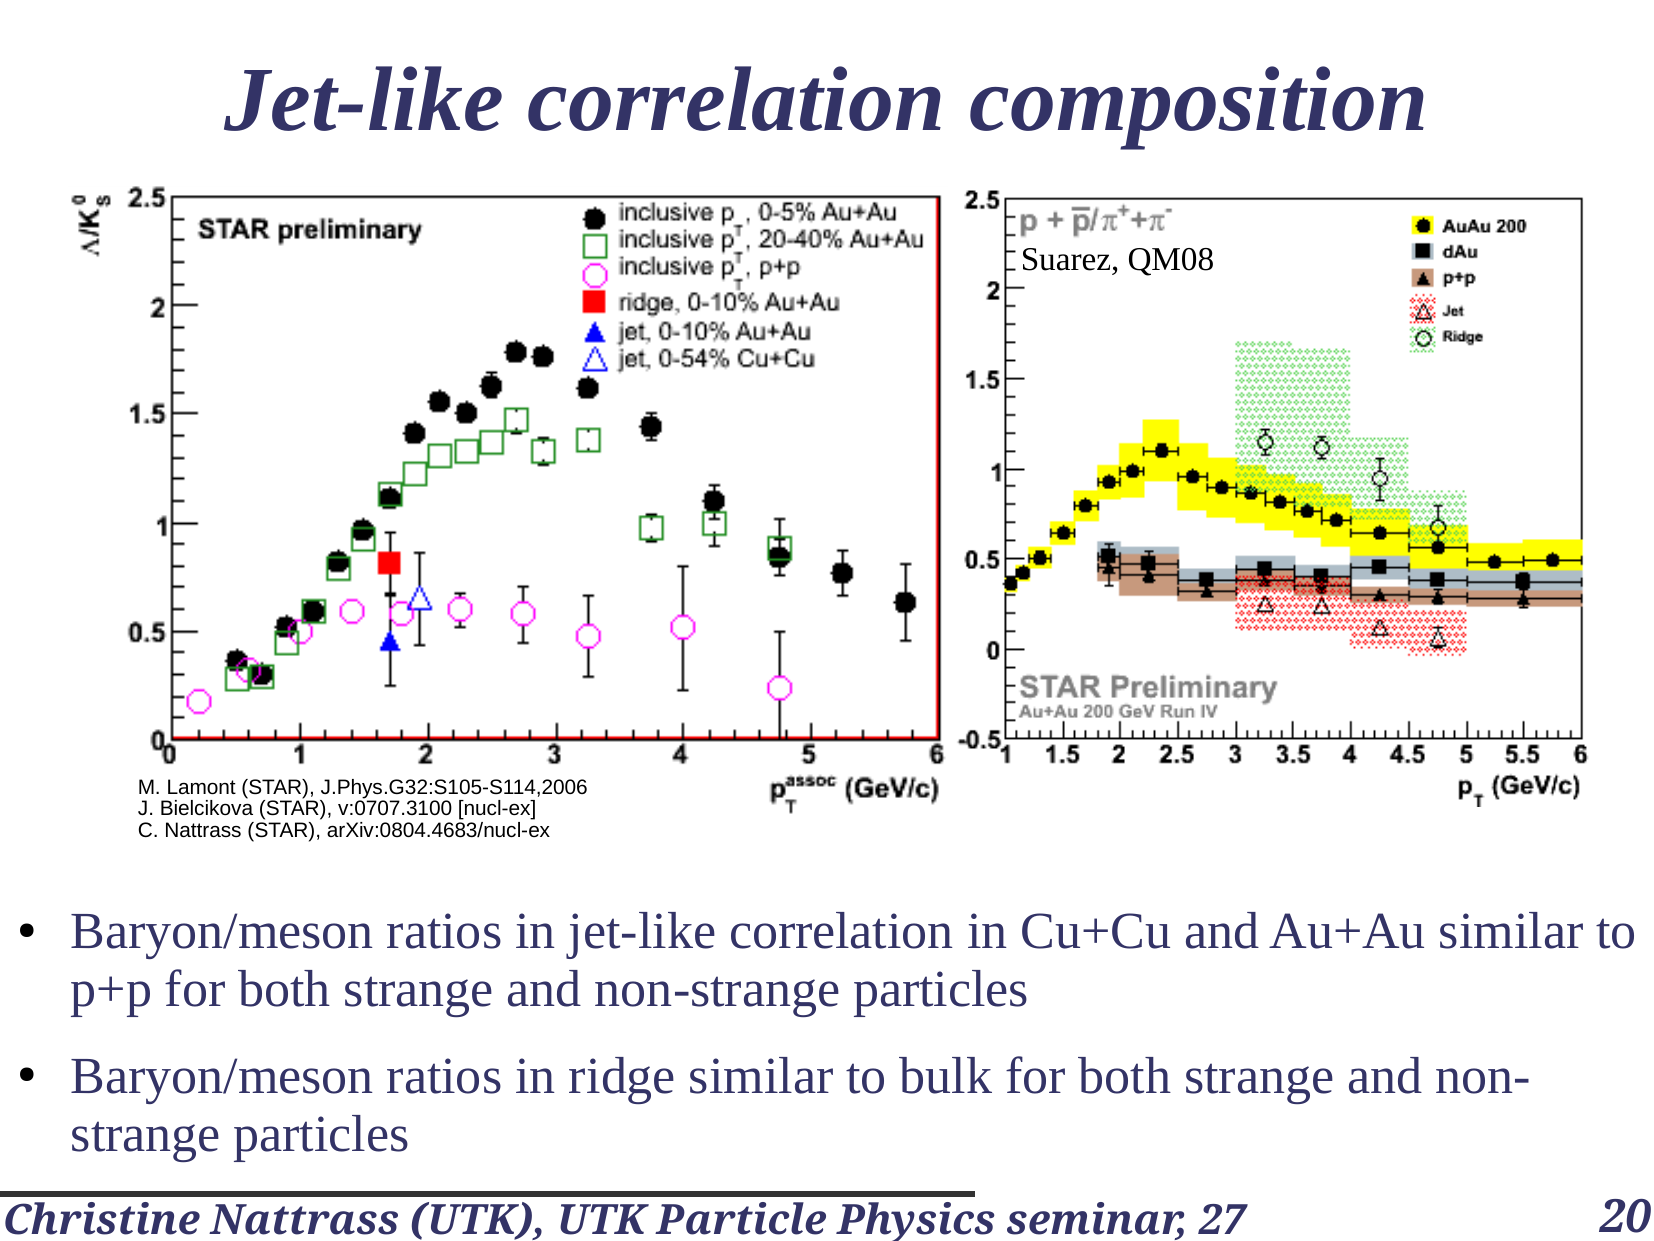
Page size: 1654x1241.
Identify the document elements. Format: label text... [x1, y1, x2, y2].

text_box Suarez, QM08 [1006, 232, 1307, 285]
title Jet-like correlation composition [82, 0, 1571, 204]
picture [68, 131, 1654, 816]
list Baryon/meson ratios in jet-like correlation in Cu+Cu and Au+Au similar to p+p for both strange and non-strange particles Baryon/meson ratios in ridge similar to bulk for both strange and non-strange particles [0, 902, 1654, 1201]
text_box M. Lamont (STAR), J.Phys.G32:S105-S114,2006 J. Bielcikova (STAR), v:0707.3100 [nucl-ex] C. Nattrass (STAR), arXiv:0804.4683/nucl-ex [123, 769, 724, 820]
